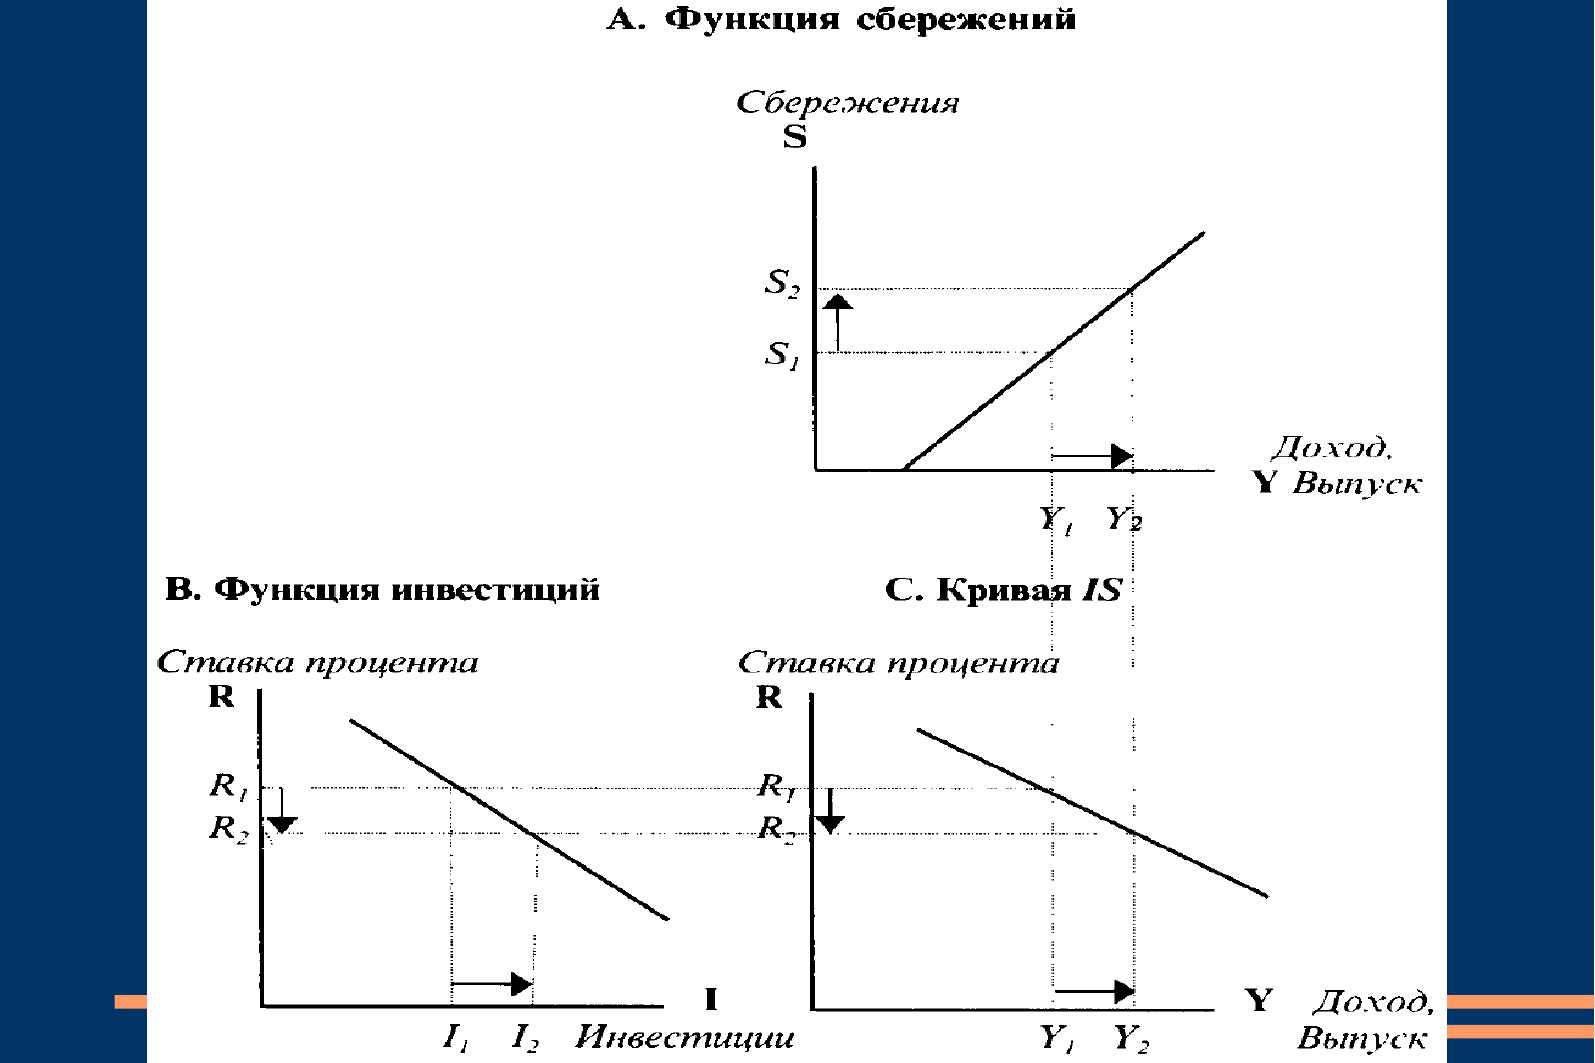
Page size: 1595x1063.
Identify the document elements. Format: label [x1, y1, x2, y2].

picture [147, 0, 1447, 1063]
